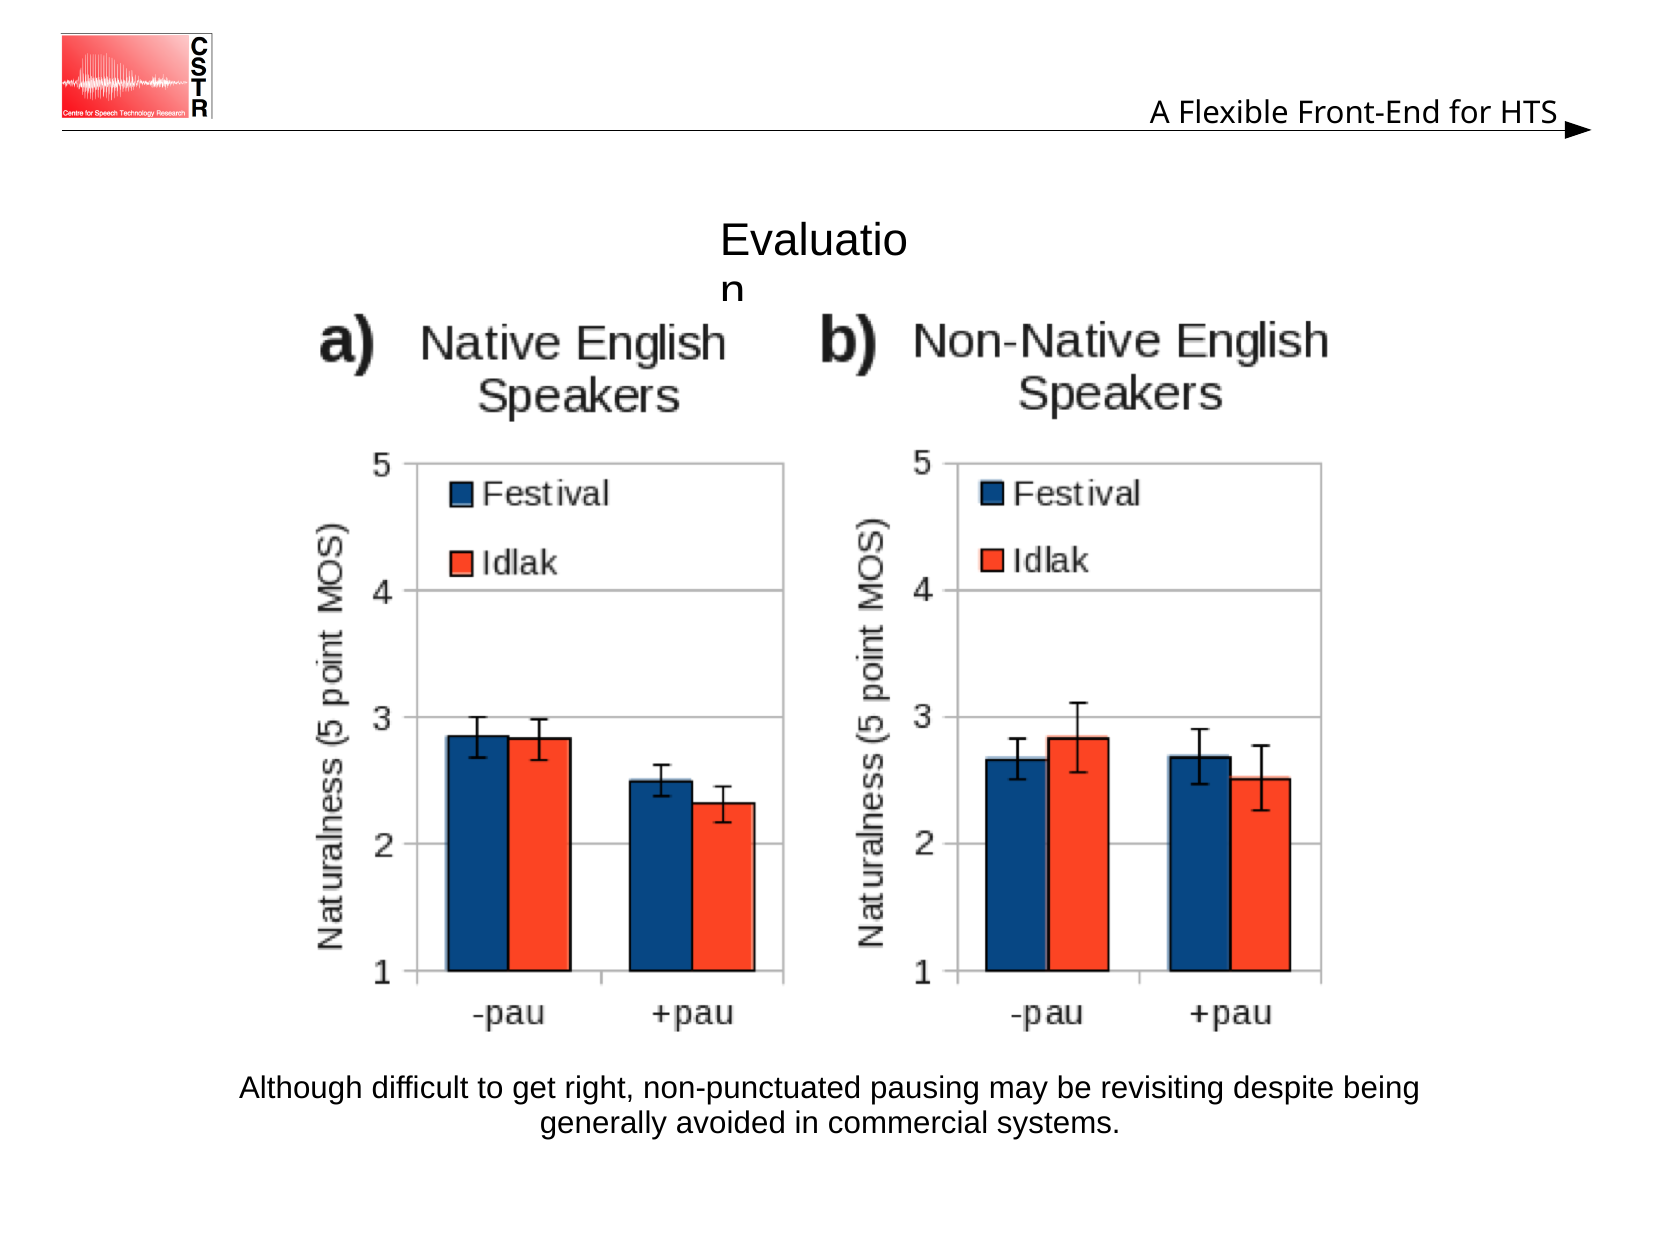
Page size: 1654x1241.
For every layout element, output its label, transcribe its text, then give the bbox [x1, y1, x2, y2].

picture [289, 301, 1353, 1047]
text_box Evaluation [705, 206, 949, 273]
text_box Although difficult to get right, non-punctuated pausing may be revisiting despite being generally avoided in commercial systems. [224, 1062, 1430, 1148]
text_box A Flexible Front-End for HTS [1135, 82, 1571, 141]
picture [60, 32, 213, 119]
